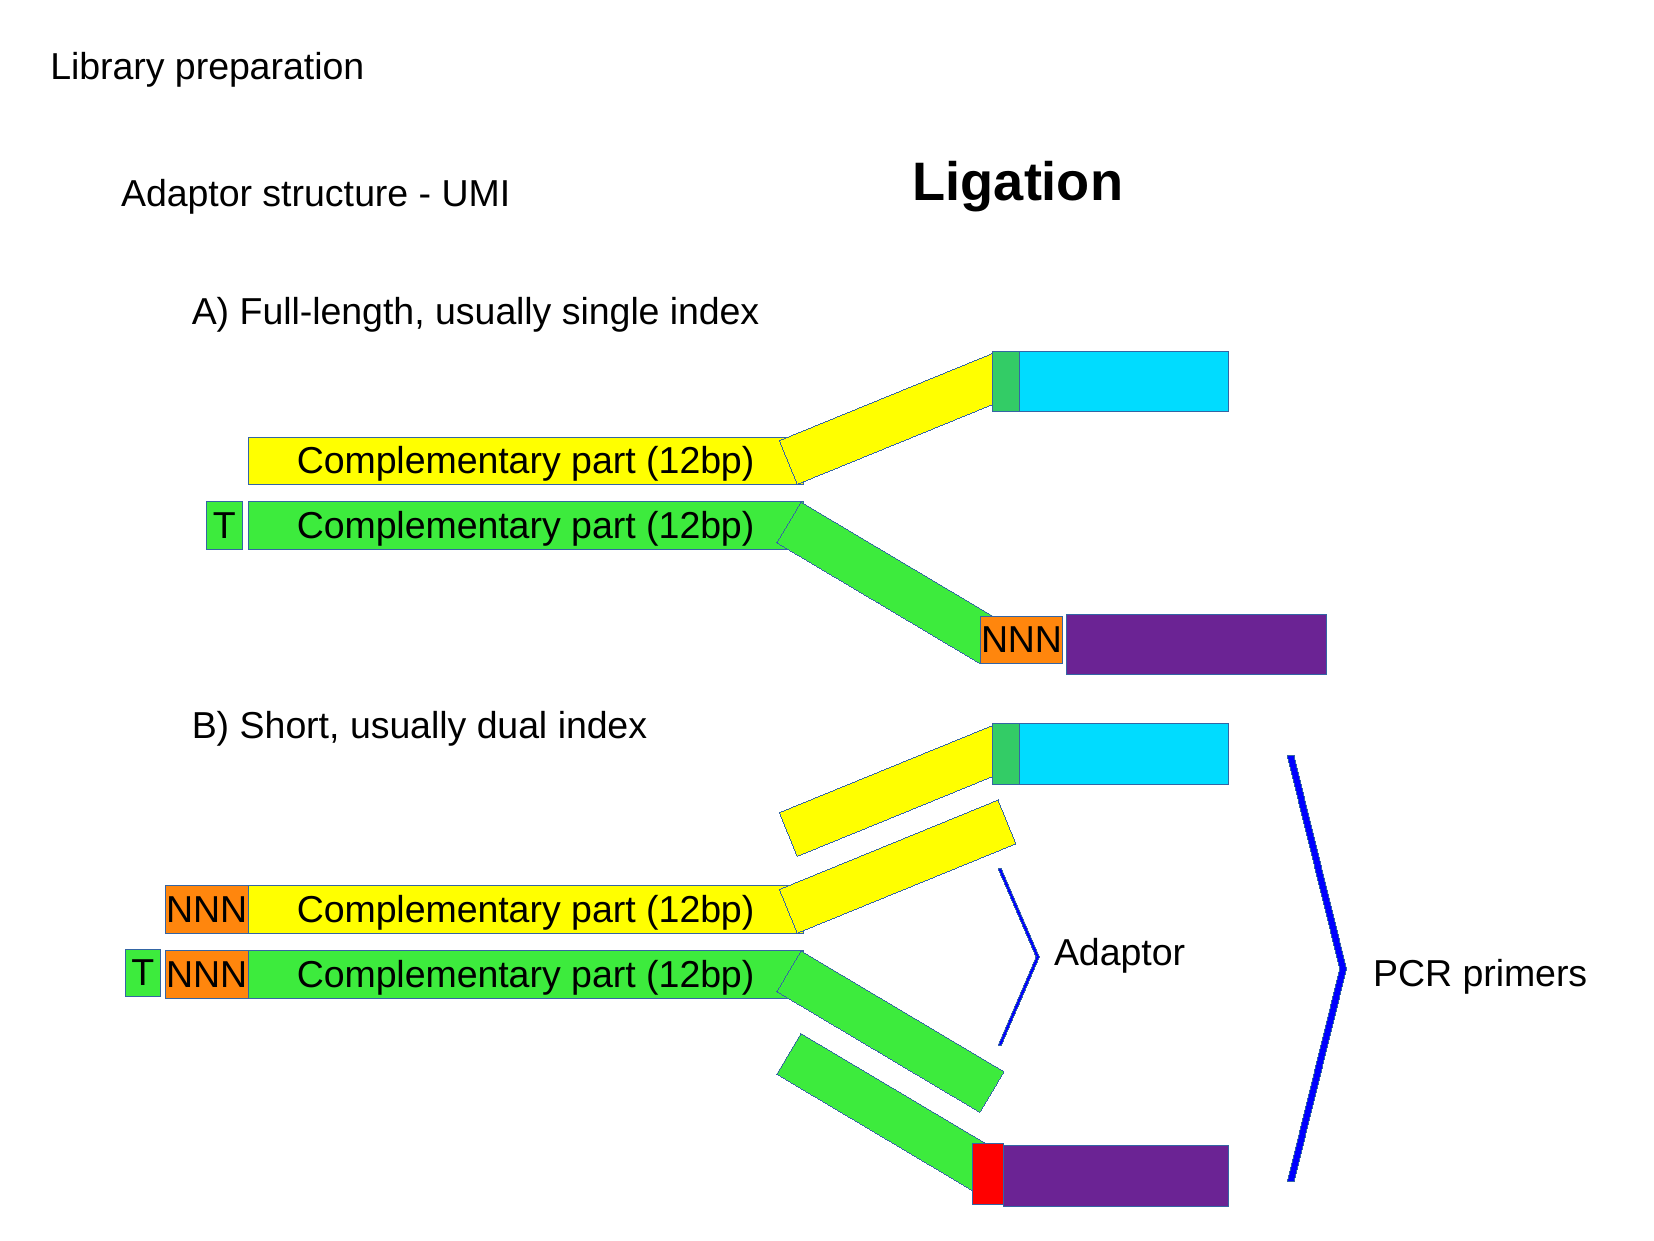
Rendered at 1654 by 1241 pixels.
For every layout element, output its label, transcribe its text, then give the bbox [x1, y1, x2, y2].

text_box Ligation [897, 143, 1139, 220]
text_box PCR primers [1358, 944, 1603, 1002]
text_box T [206, 501, 243, 550]
text_box [779, 799, 1016, 934]
text_box [1066, 614, 1327, 675]
text_box Complementary part (12bp) [249, 950, 800, 999]
text_box NNN [980, 616, 1063, 664]
text_box Complementary part (12bp) [248, 437, 797, 485]
text_box [779, 351, 1229, 485]
text_box Adaptor structure - UMI [106, 165, 526, 223]
text_box Complementary part (12bp) [249, 885, 797, 934]
text_box B) Short, usually dual index [177, 696, 663, 754]
text_box [776, 1033, 1229, 1207]
text_box T [125, 949, 161, 997]
text_box Complementary part (12bp) [248, 501, 800, 550]
text_box Adaptor [1039, 923, 1201, 981]
text_box Library preparation [35, 37, 379, 95]
text_box [779, 723, 1229, 857]
text_box [776, 950, 1004, 1113]
text_box [776, 501, 993, 664]
text_box NNN [165, 885, 249, 934]
text_box [1287, 755, 1347, 1182]
text_box A) Full-length, usually single index [177, 283, 775, 341]
text_box NNN [165, 950, 249, 999]
text_box [998, 868, 1040, 1046]
